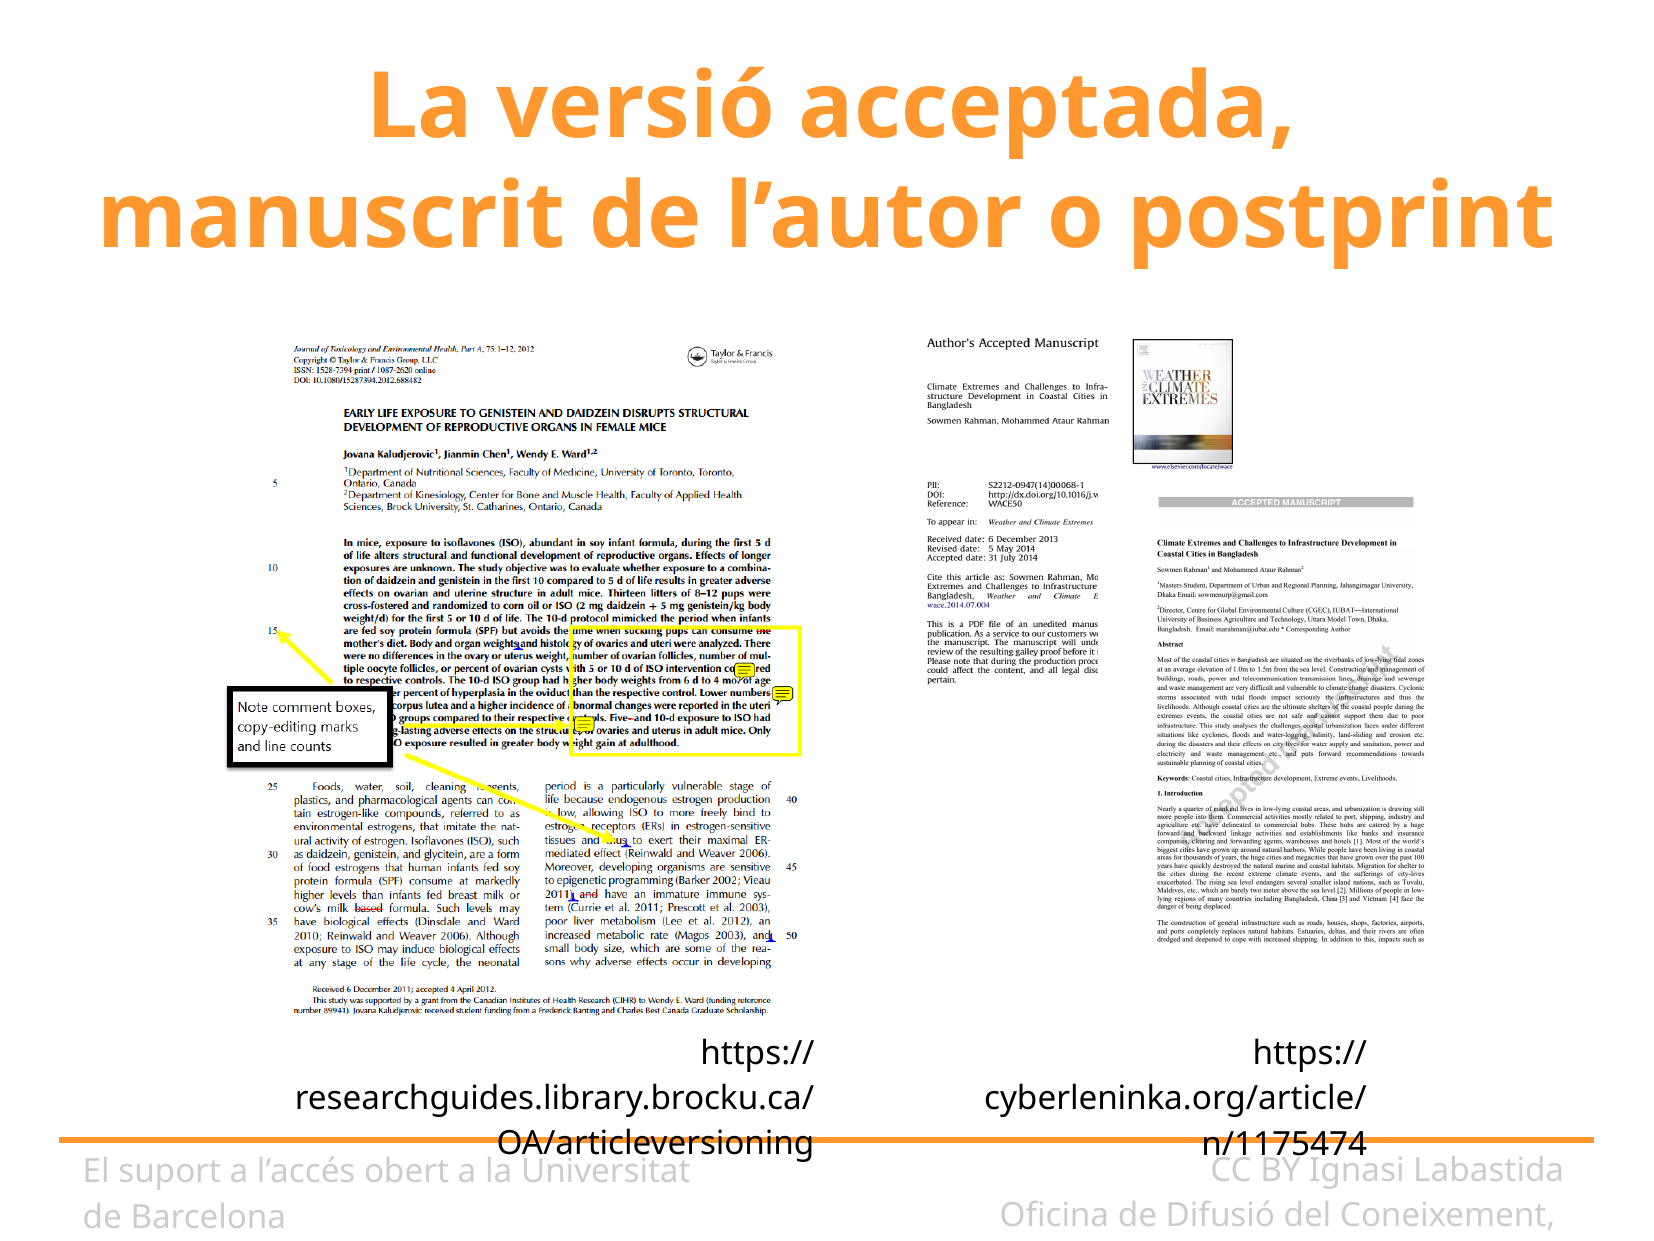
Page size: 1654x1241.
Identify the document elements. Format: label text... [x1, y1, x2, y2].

picture [862, 307, 1483, 1016]
text_box https://researchguides.library.brocku.ca/OA/articleversioning [215, 1021, 830, 1087]
text_box https://cyberleninka.org/article/n/1175474 [944, 1021, 1382, 1082]
picture [215, 330, 827, 1016]
title La versió acceptada, manuscrit de l’autor o postprint [82, 32, 1571, 274]
